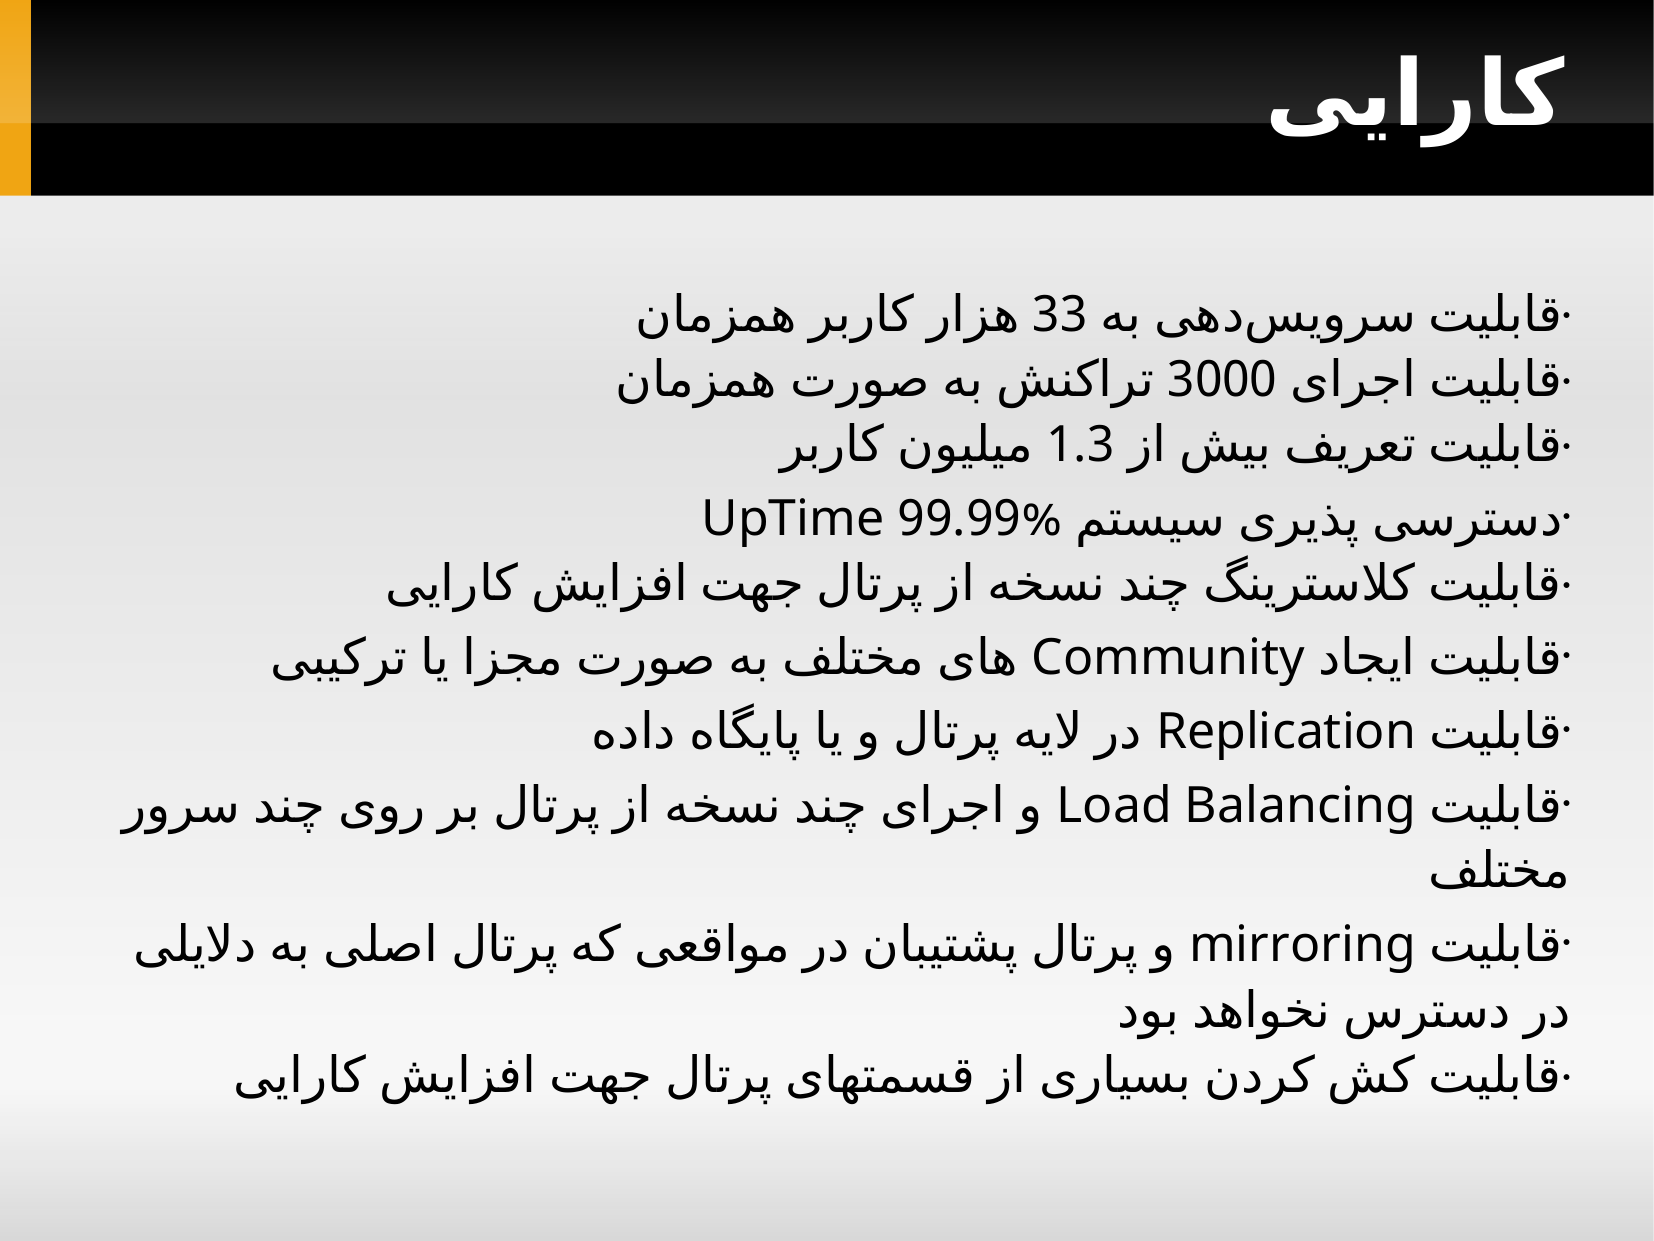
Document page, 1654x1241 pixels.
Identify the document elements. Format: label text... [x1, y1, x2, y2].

picture [0, 0, 1654, 1241]
subtitle قابلیت سرویس‌دهی به 33 هزار کاربر همزمان قابلیت اجرای 3000 تراکنش به صورت همزمان قابلیت تعریف بیش از 1.3 میلیون کاربر دسترسی پذیری سیستم %99.99 UpTime قابلیت کلاسترینگ چند نسخه از پرتال جهت افزایش کارایی قابلیت ایجاد Community های مختلف به صورت مجزا یا ترکیبی قابلیت Replication در لایه پرتال و یا پایگاه داده قابلیت Load Balancing و اجرای چند نسخه از پرتال بر روی چند سرور مختلف قابلیت mirroring و پرتال پشتیبان در مواقعی که پرتال اصلی به دلایلی در دسترس نخواهد بود قابلیت کش کردن بسیاری از قسمتهای پرتال جهت افزایش کارایی [82, 269, 1571, 1130]
title کارایی [76, 7, 1565, 200]
